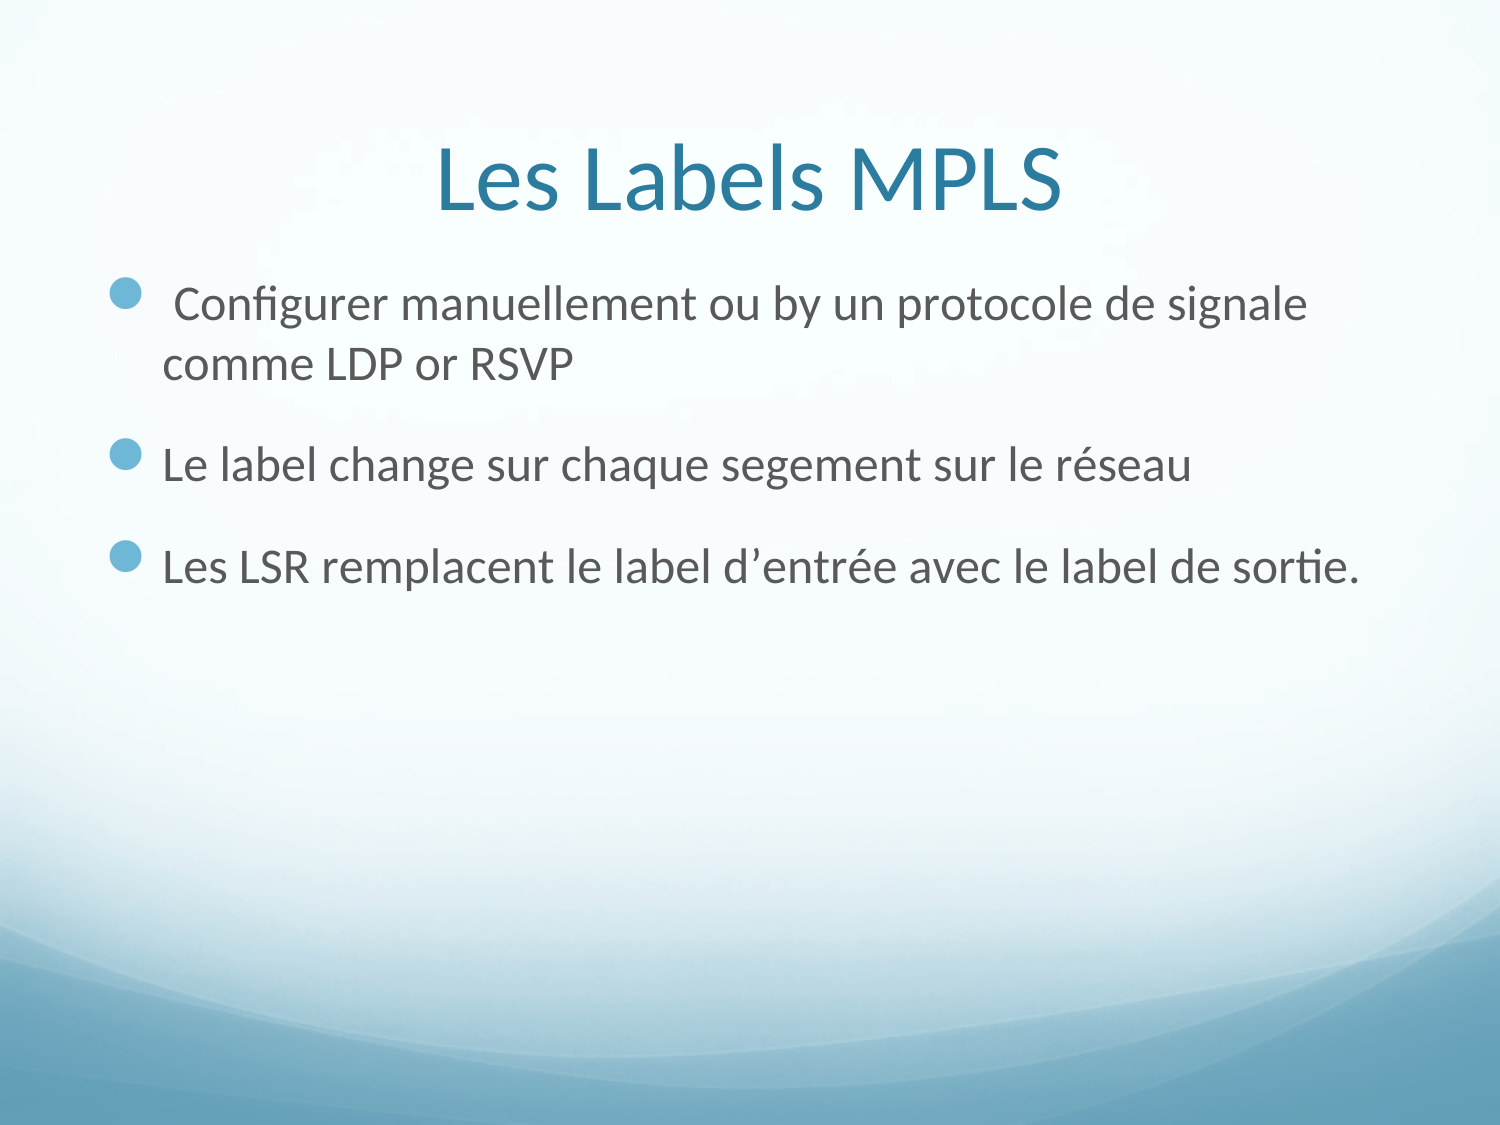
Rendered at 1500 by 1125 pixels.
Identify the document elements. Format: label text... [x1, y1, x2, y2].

picture [0, 0, 1500, 1125]
title Les Labels MPLS [90, 17, 1410, 237]
list Configurer manuellement ou by un protocole de signale comme LDP or RSVP Le label change sur chaque segement sur le réseau Les LSR remplacent le label d’entrée avec le label de sortie. [90, 262, 1410, 975]
